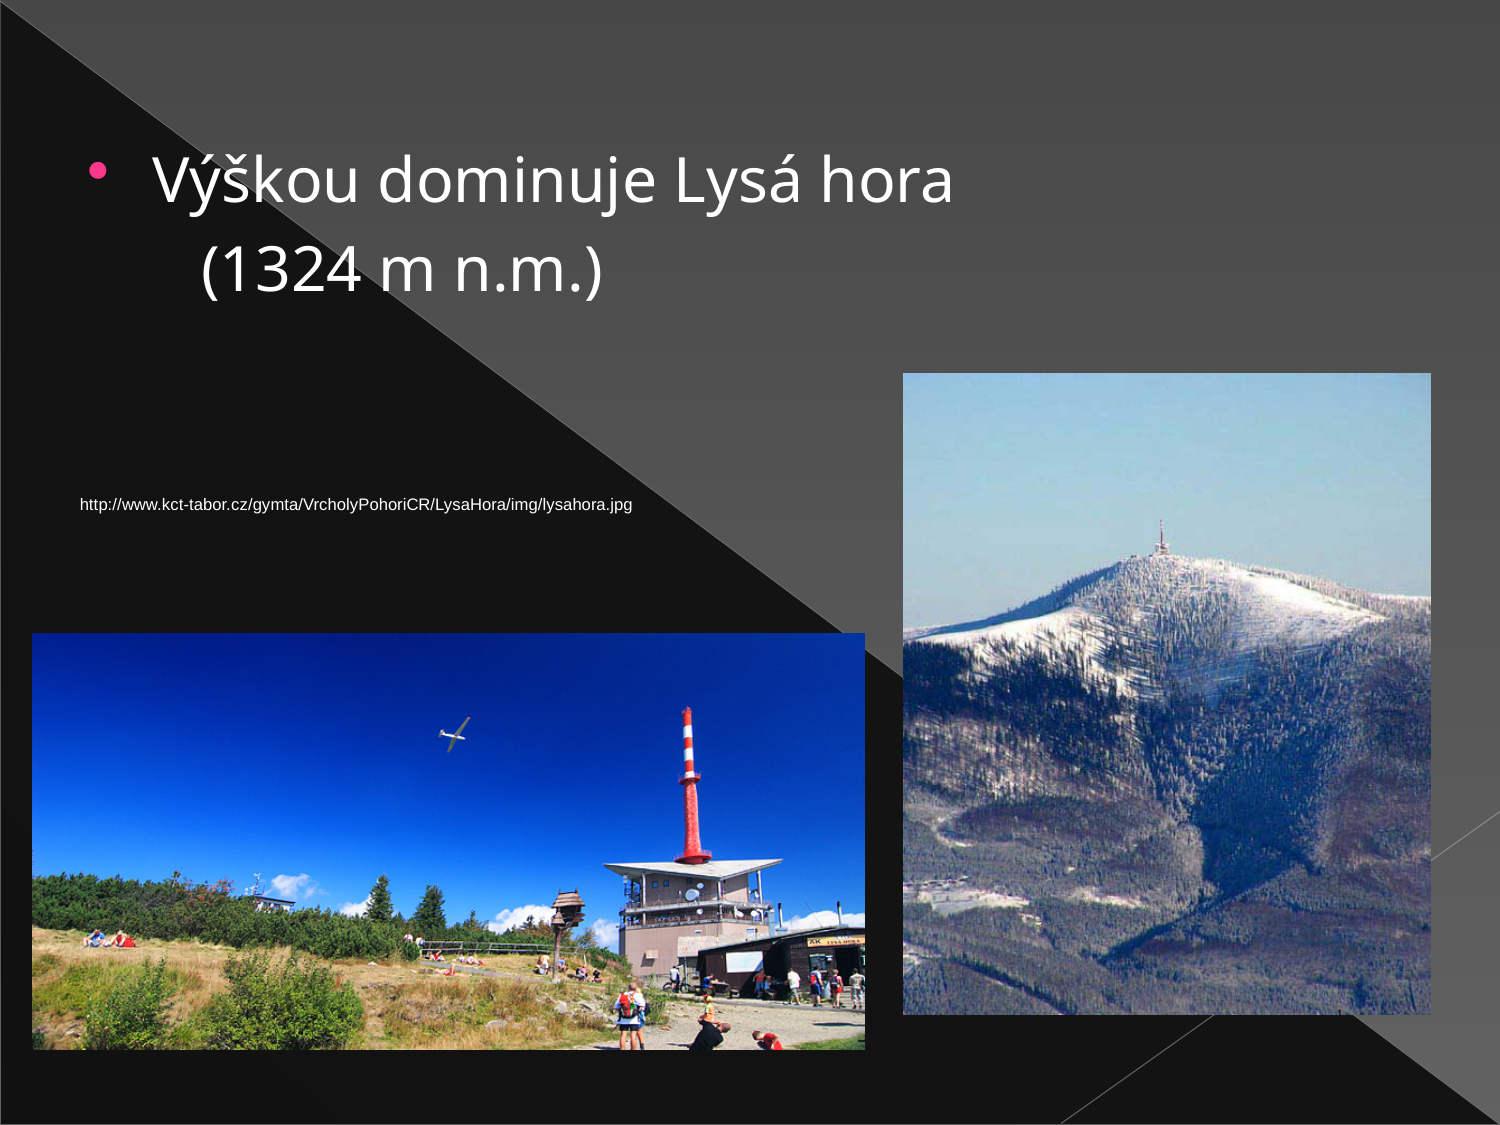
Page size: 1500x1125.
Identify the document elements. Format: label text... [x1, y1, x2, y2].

list Výškou dominuje Lysá hora (1324 m n.m.) [53, 42, 1426, 988]
picture [903, 373, 1431, 1015]
text_box http://www.kct-tabor.cz/gymta/VrcholyPohoriCR/LysaHora/img/lysahora.jpg [65, 487, 1034, 522]
picture [32, 633, 865, 1050]
